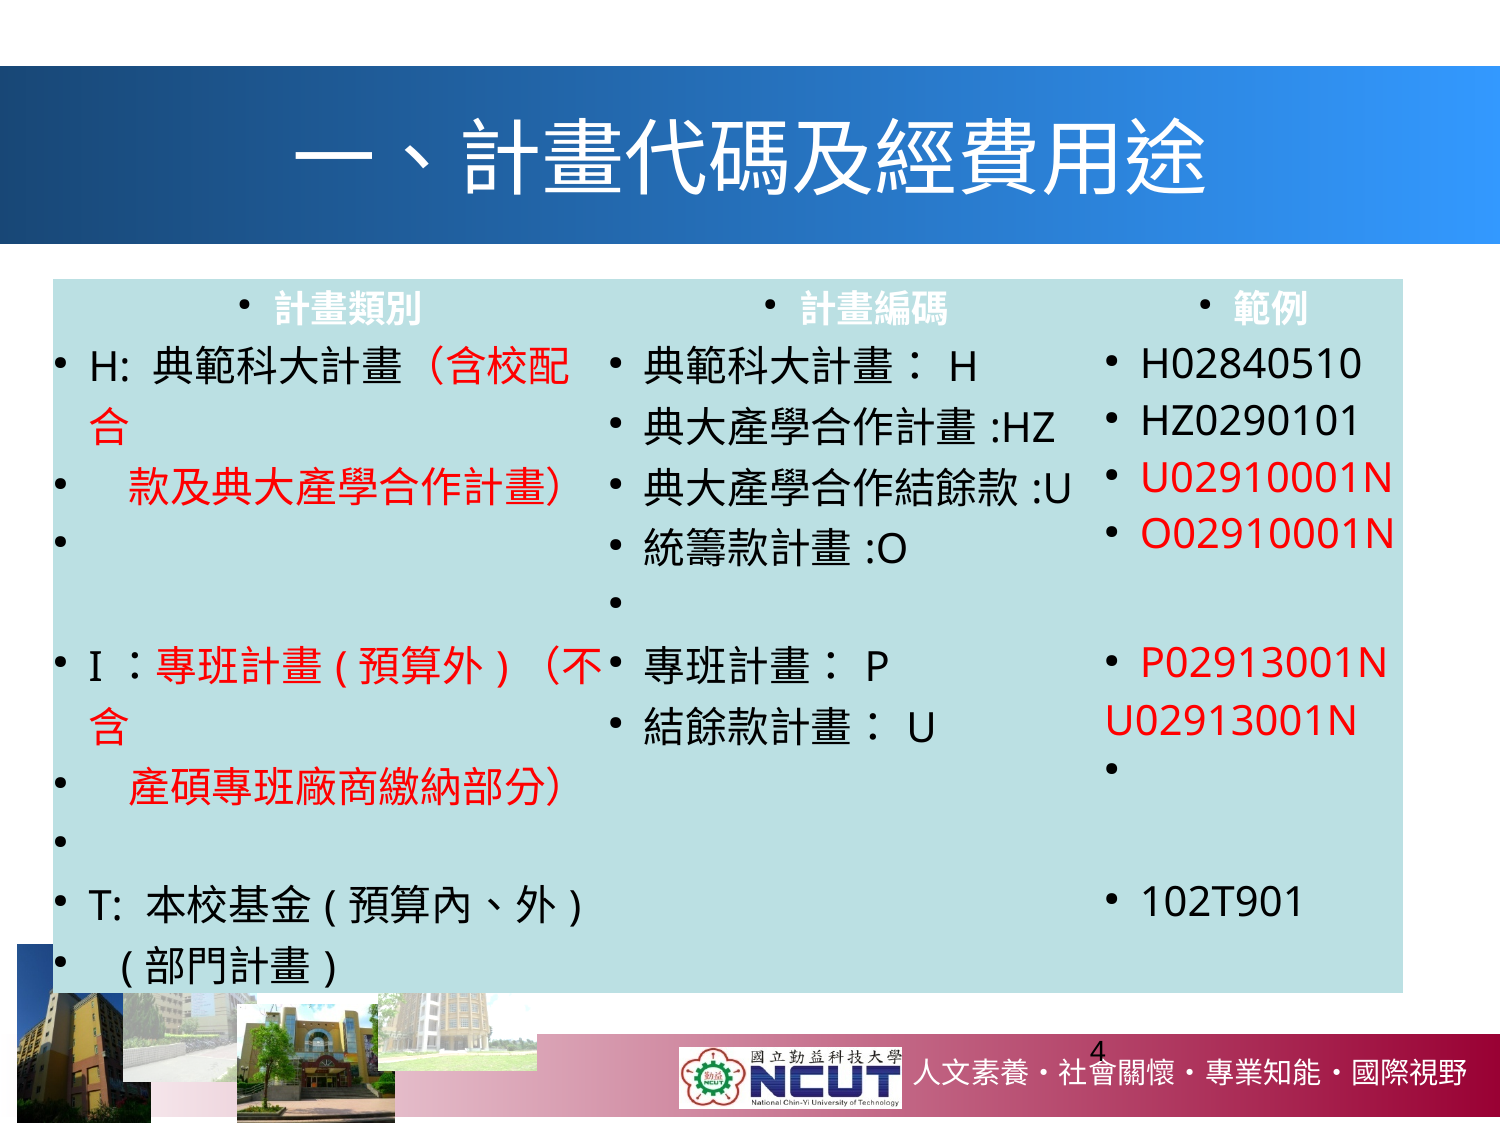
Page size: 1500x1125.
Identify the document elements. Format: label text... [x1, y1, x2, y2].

table_cell 專班計畫：P 結餘款計畫：U [608, 633, 1104, 872]
table_cell P02913001N U02913001N [1104, 633, 1403, 872]
table_cell 典範科大計畫：H 典大產學合作計畫:HZ 典大產學合作結餘款:U 統籌款計畫:O [608, 333, 1104, 633]
table_header 計畫編碼 [608, 279, 1104, 333]
table_cell H02840510 HZ0290101 U02910001N O02910001N [1104, 333, 1403, 633]
table_cell 102T901 [1104, 872, 1403, 993]
table_cell H: 典範科大計畫（含校配合 款及典大產學合作計畫） [53, 333, 608, 633]
table_cell I：專班計畫(預算外)（不含 產碩專班廠商繳納部分） [53, 633, 608, 872]
text_box 4 [1074, 1024, 1426, 1103]
table_header 計畫類別 [53, 279, 608, 333]
title 一、計畫代碼及經費用途 [0, 66, 1500, 244]
table_cell [608, 872, 1104, 993]
table_header 範例 [1104, 279, 1403, 333]
table_cell T: 本校基金(預算內、外) (部門計畫) [53, 872, 608, 993]
